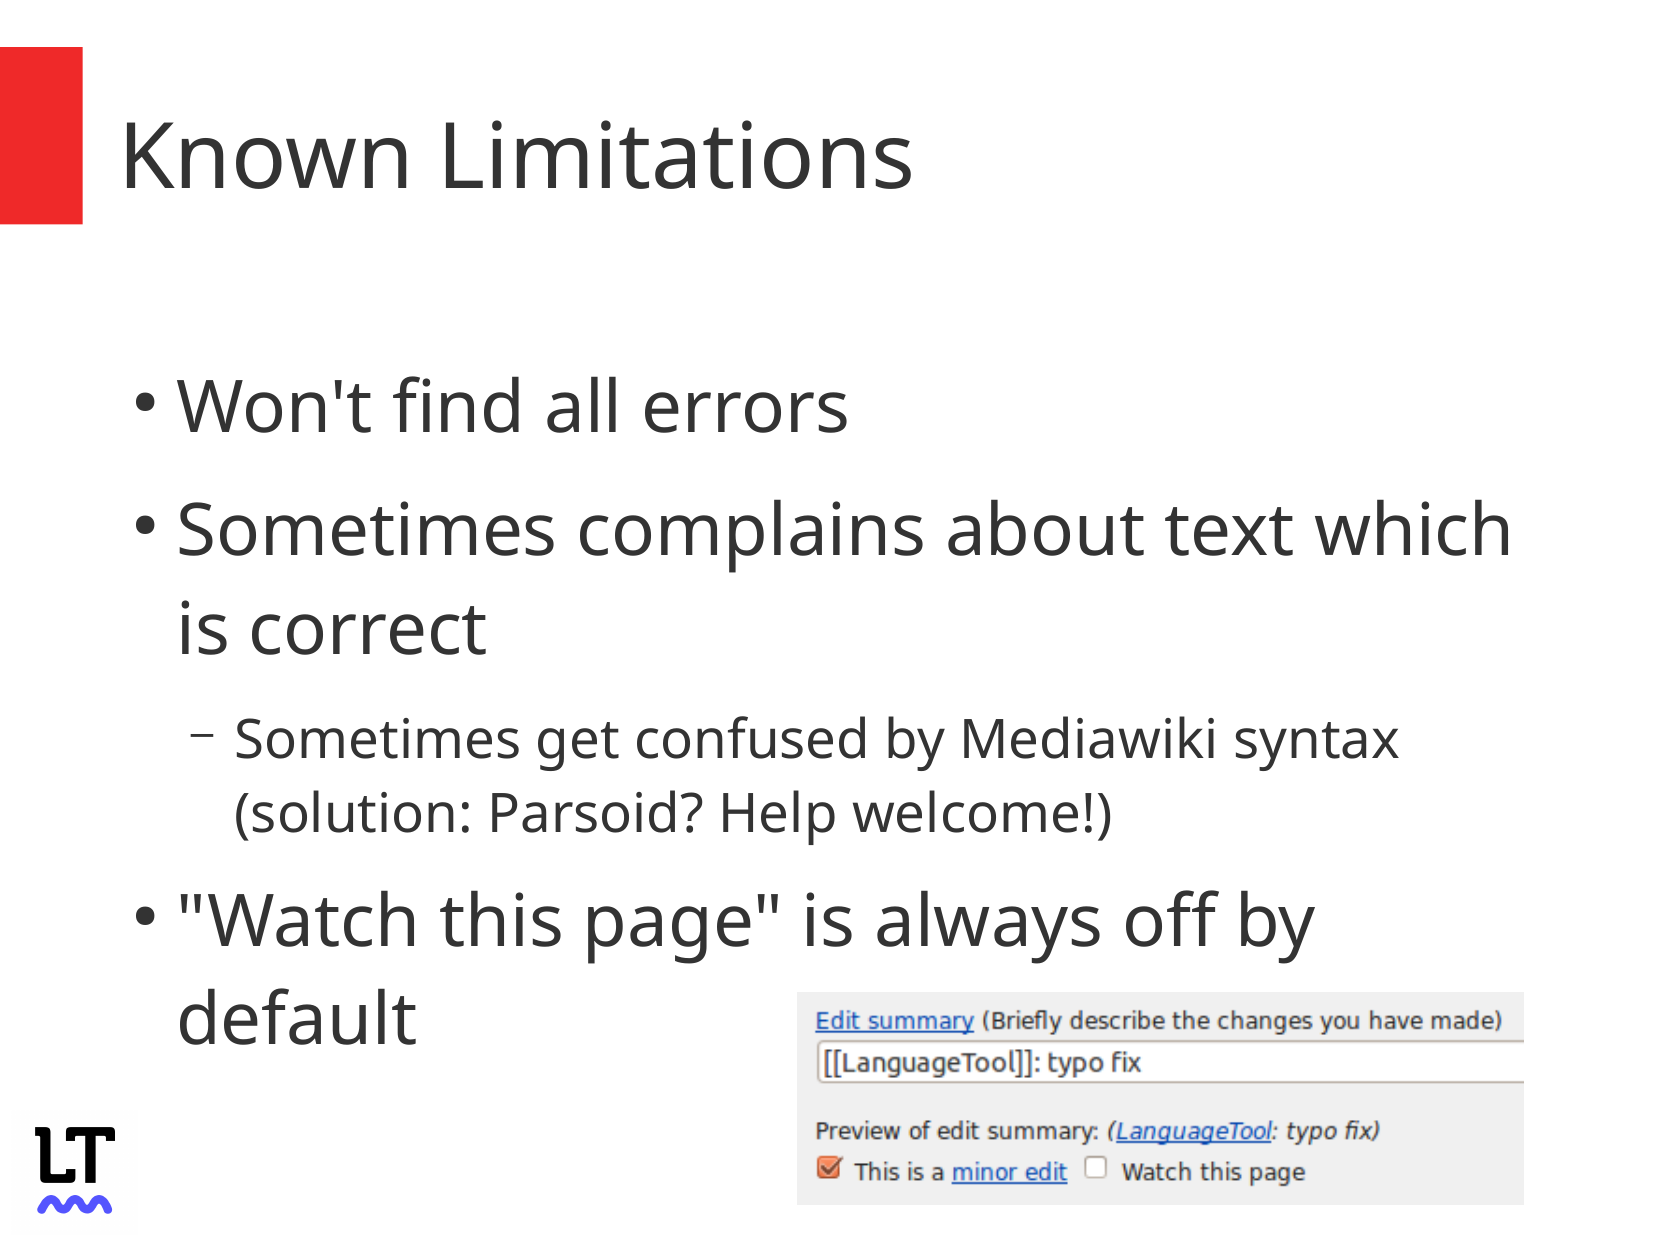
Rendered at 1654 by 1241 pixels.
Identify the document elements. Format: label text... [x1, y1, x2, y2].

picture [797, 992, 1524, 1205]
list Won't find all errors Sometimes complains about text which is correct Sometimes get confused by Mediawiki syntax (solution: Parsoid? Help welcome!) "Watch this page" is always off by default [118, 354, 1536, 1074]
picture [11, 1110, 138, 1235]
title Known Limitations [118, 49, 1571, 257]
